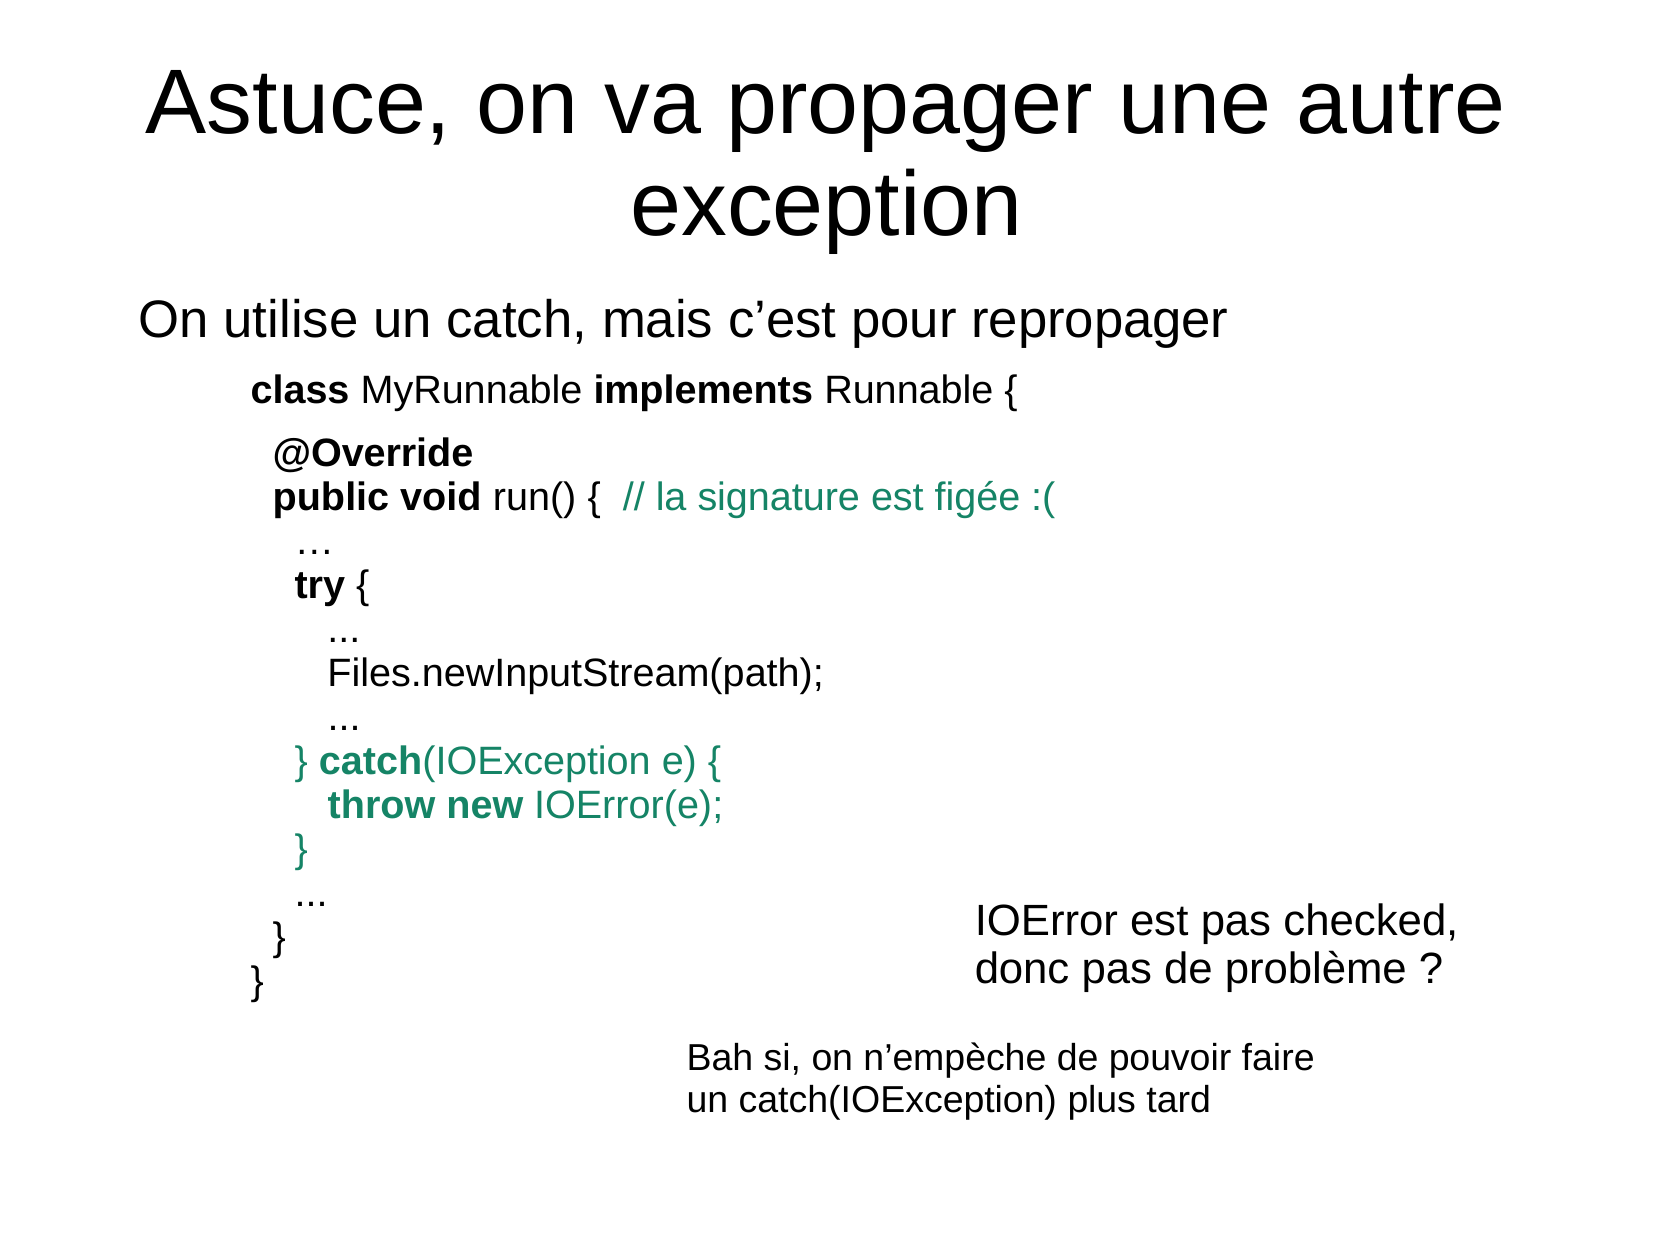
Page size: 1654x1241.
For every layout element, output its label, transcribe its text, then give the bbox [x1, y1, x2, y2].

text_box IOError est pas checked, donc pas de problème ? [960, 888, 1474, 1001]
list On utilise un catch, mais c’est pour repropager class MyRunnable implements Runnable { @Override public void run() { // la signature est figée :( … try { ... Files.newInputStream(path); ... } catch(IOException e) { throw new IOError(e); } ... } } [82, 290, 1571, 1010]
text_box Bah si, on n’empèche de pouvoir faire un catch(IOException) plus tard [671, 1029, 1331, 1128]
title Astuce, on va propager une autre exception [82, 49, 1571, 257]
